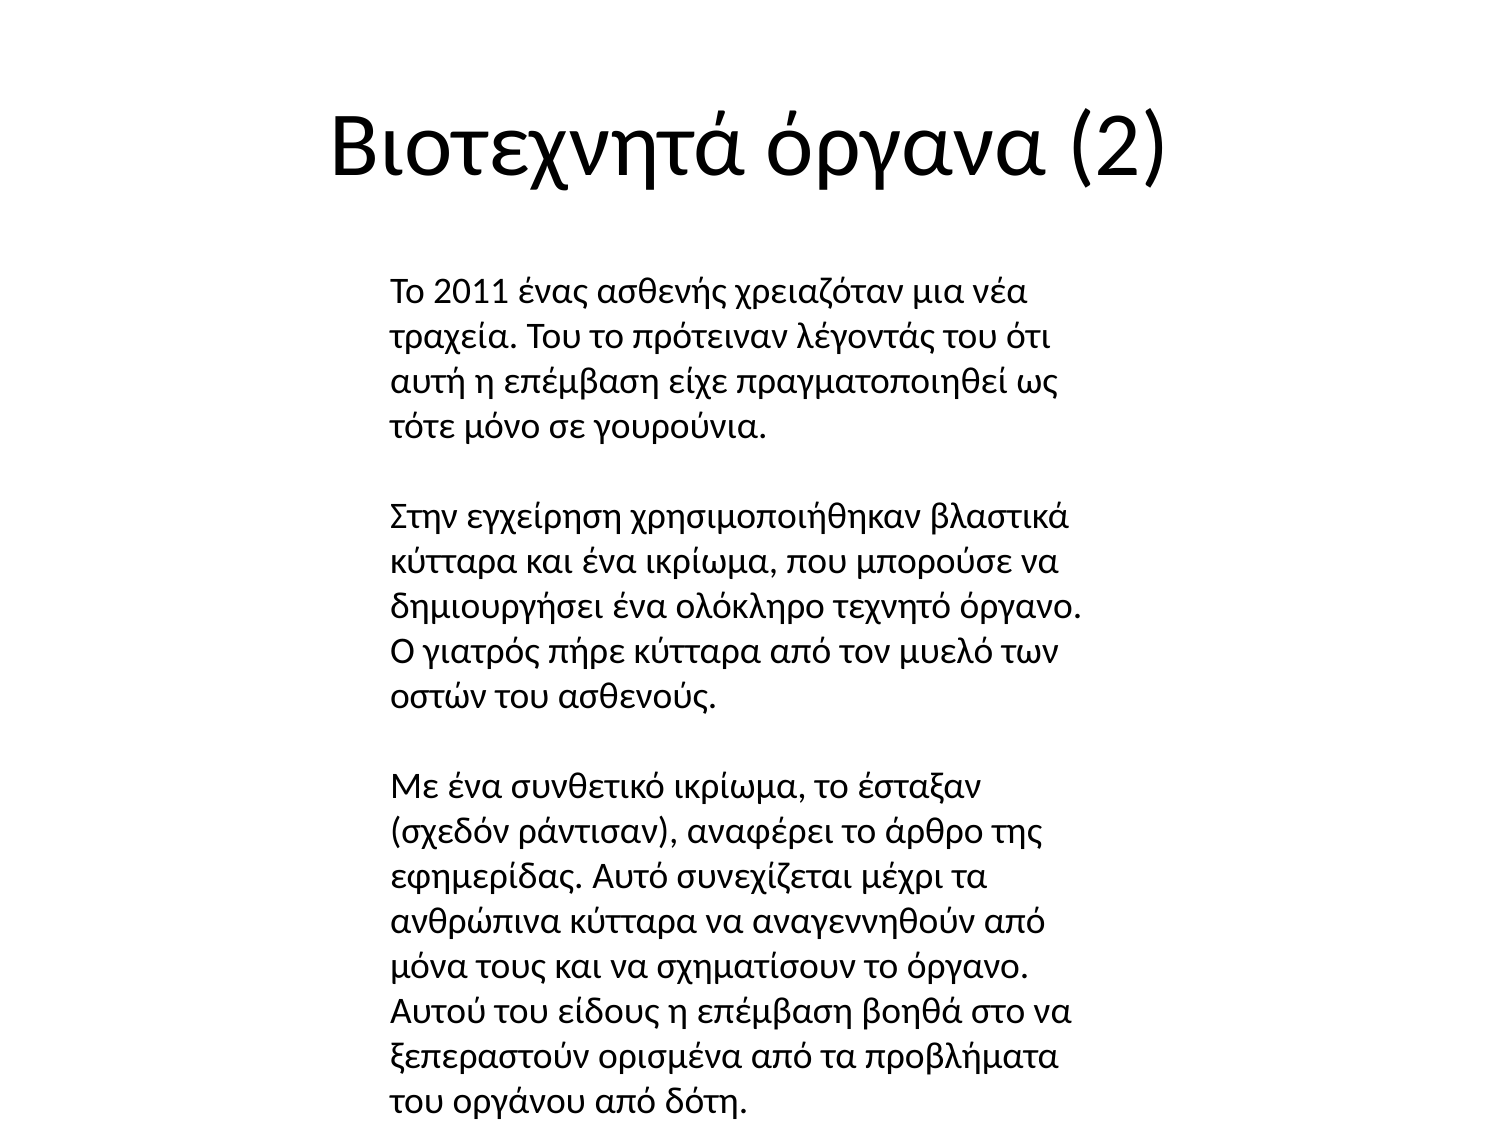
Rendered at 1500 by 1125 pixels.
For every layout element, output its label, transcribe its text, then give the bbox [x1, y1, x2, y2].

text_box Το 2011 ένας ασθενής χρειαζόταν μια νέα τραχεία. Του το πρότειναν λέγοντάς του ότι αυτή η επέμβαση είχε πραγματοποιηθεί ως τότε μόνο σε γουρούνια. Στην εγχείρηση χρησιμοποιήθηκαν βλαστικά κύτταρα και ένα ικρίωμα, που μπορούσε να δημιουργήσει ένα ολόκληρο τεχνητό όργανο. Ο γιατρός πήρε κύτταρα από τον μυελό των οστών του ασθενούς. Με ένα συνθετικό ικρίωμα, το έσταξαν (σχεδόν ράντισαν), αναφέρει το άρθρο της εφημερίδας. Αυτό συνεχίζεται μέχρι τα ανθρώπινα κύτταρα να αναγεννηθούν από μόνα τους και να σχηματίσουν το όργανο. Αυτού του είδους η επέμβαση βοηθά στο να ξεπεραστούν ορισμένα από τα προβλήματα του οργάνου από δότη. [375, 169, 1125, 1125]
title Βιοτεχνητά όργανα (2) [75, 45, 1426, 233]
